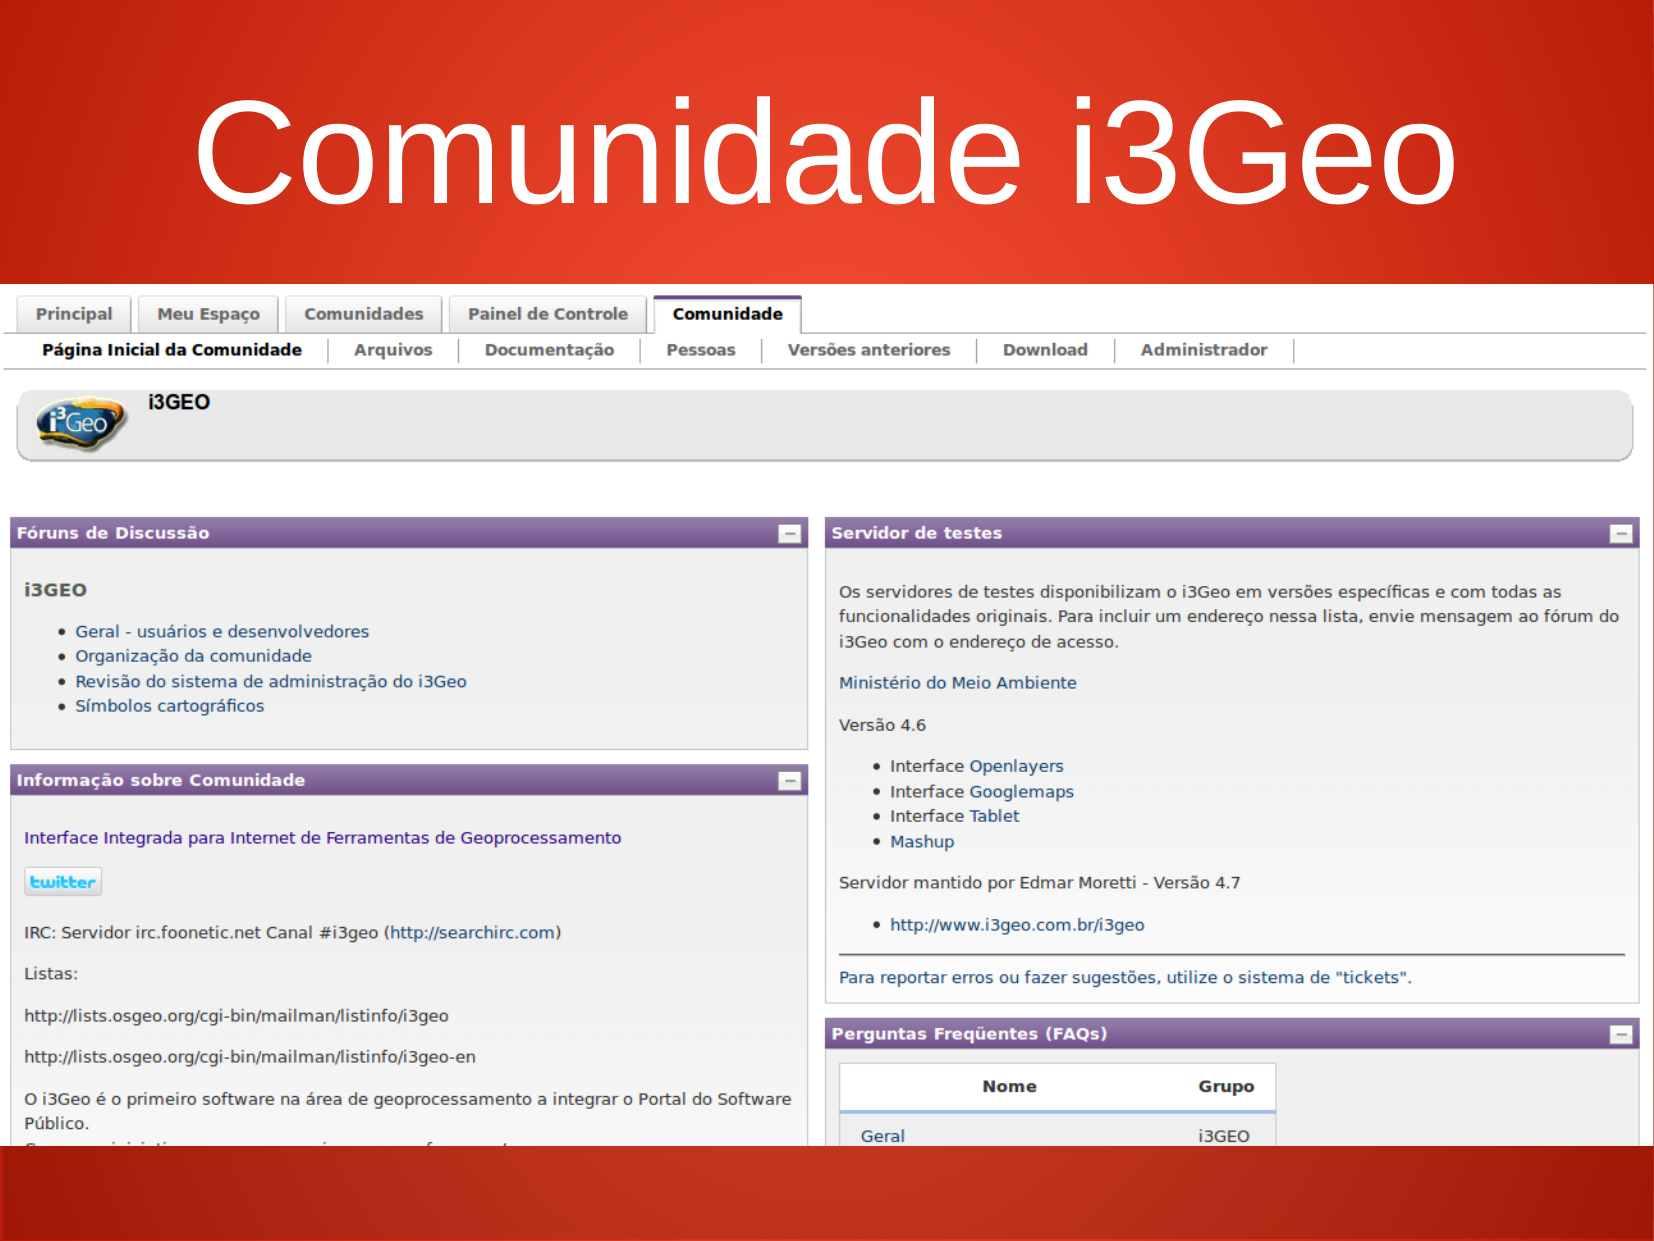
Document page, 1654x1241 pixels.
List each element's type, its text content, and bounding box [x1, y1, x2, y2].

picture [0, 284, 1654, 1146]
title Comunidade i3Geo [82, 49, 1571, 257]
